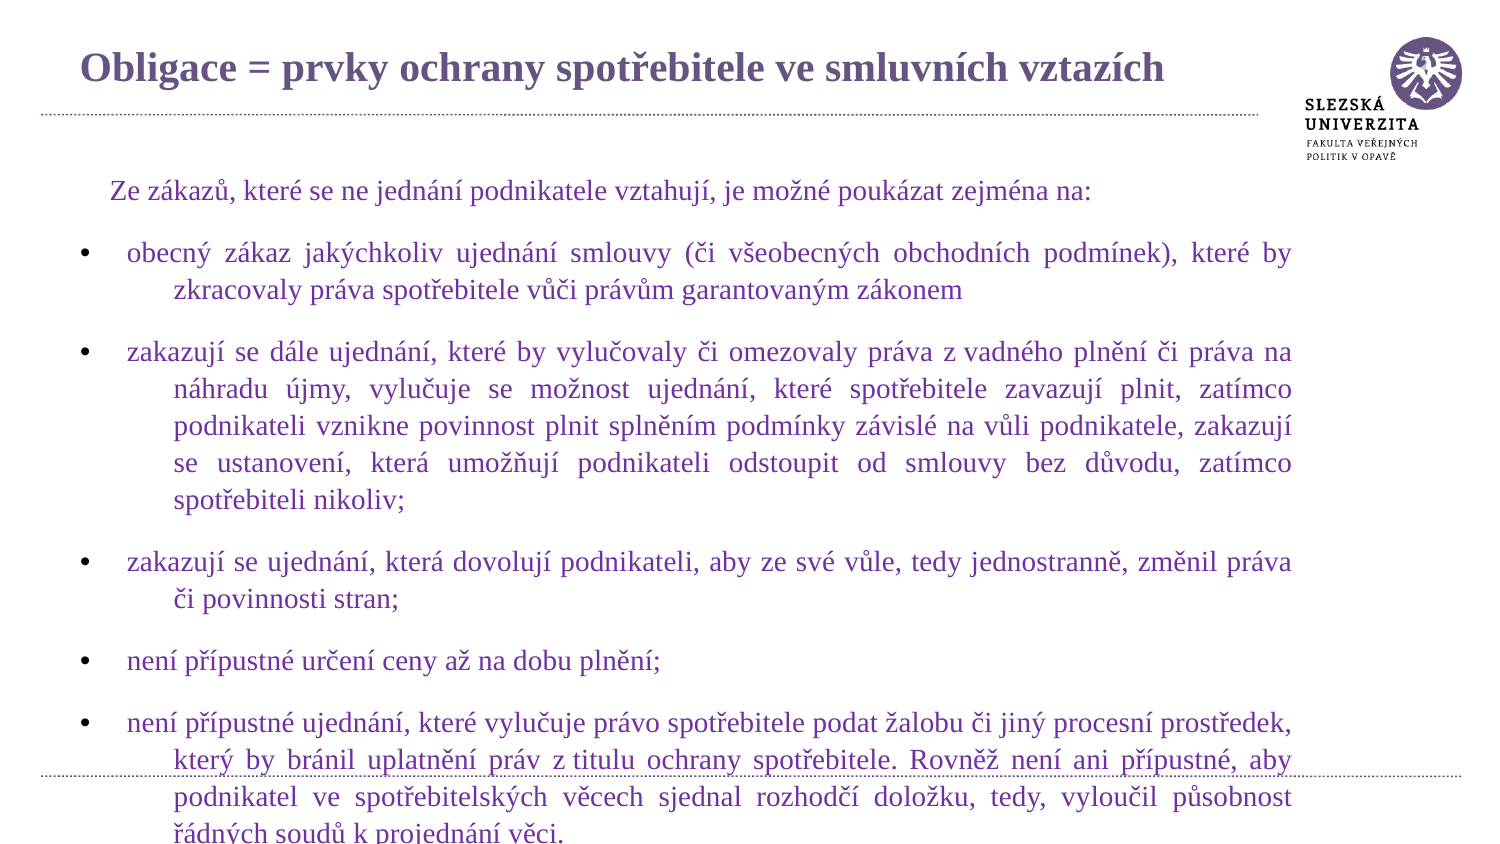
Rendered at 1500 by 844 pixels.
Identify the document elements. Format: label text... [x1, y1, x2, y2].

title Obligace = prvky ochrany spotřebitele ve smluvních vztazích [64, 32, 1281, 116]
text_box Ze zákazů, které se ne jednání podnikatele vztahují, je možné poukázat zejména na: obecný zákaz jakýchkoliv ujednání smlouvy (či všeobecných obchodních podmínek), které by zkracovaly práva spotřebitele vůči právům garantovaným zákonem zakazují se dále ujednání, které by vylučovaly či omezovaly práva z vadného plnění či práva na náhradu újmy, vylučuje se možnost ujednání, které spotřebitele zavazují plnit, zatímco podnikateli vznikne povinnost plnit splněním podmínky závislé na vůli podnikatele, zakazují se ustanovení, která umožňují podnikateli odstoupit od smlouvy bez důvodu, zatímco spotřebiteli nikoliv; zakazují se ujednání, která dovolují podnikateli, aby ze své vůle, tedy jednostranně, změnil práva či povinnosti stran; není přípustné určení ceny až na dobu plnění; není přípustné ujednání, které vylučuje právo spotřebitele podat žalobu či jiný procesní prostředek, který by bránil uplatnění práv z titulu ochrany spotřebitele. Rovněž není ani přípustné, aby podnikatel ve spotřebitelských věcech sjednal rozhodčí doložku, tedy, vyloučil působnost řádných soudů k projednání věci. [64, 161, 1309, 693]
